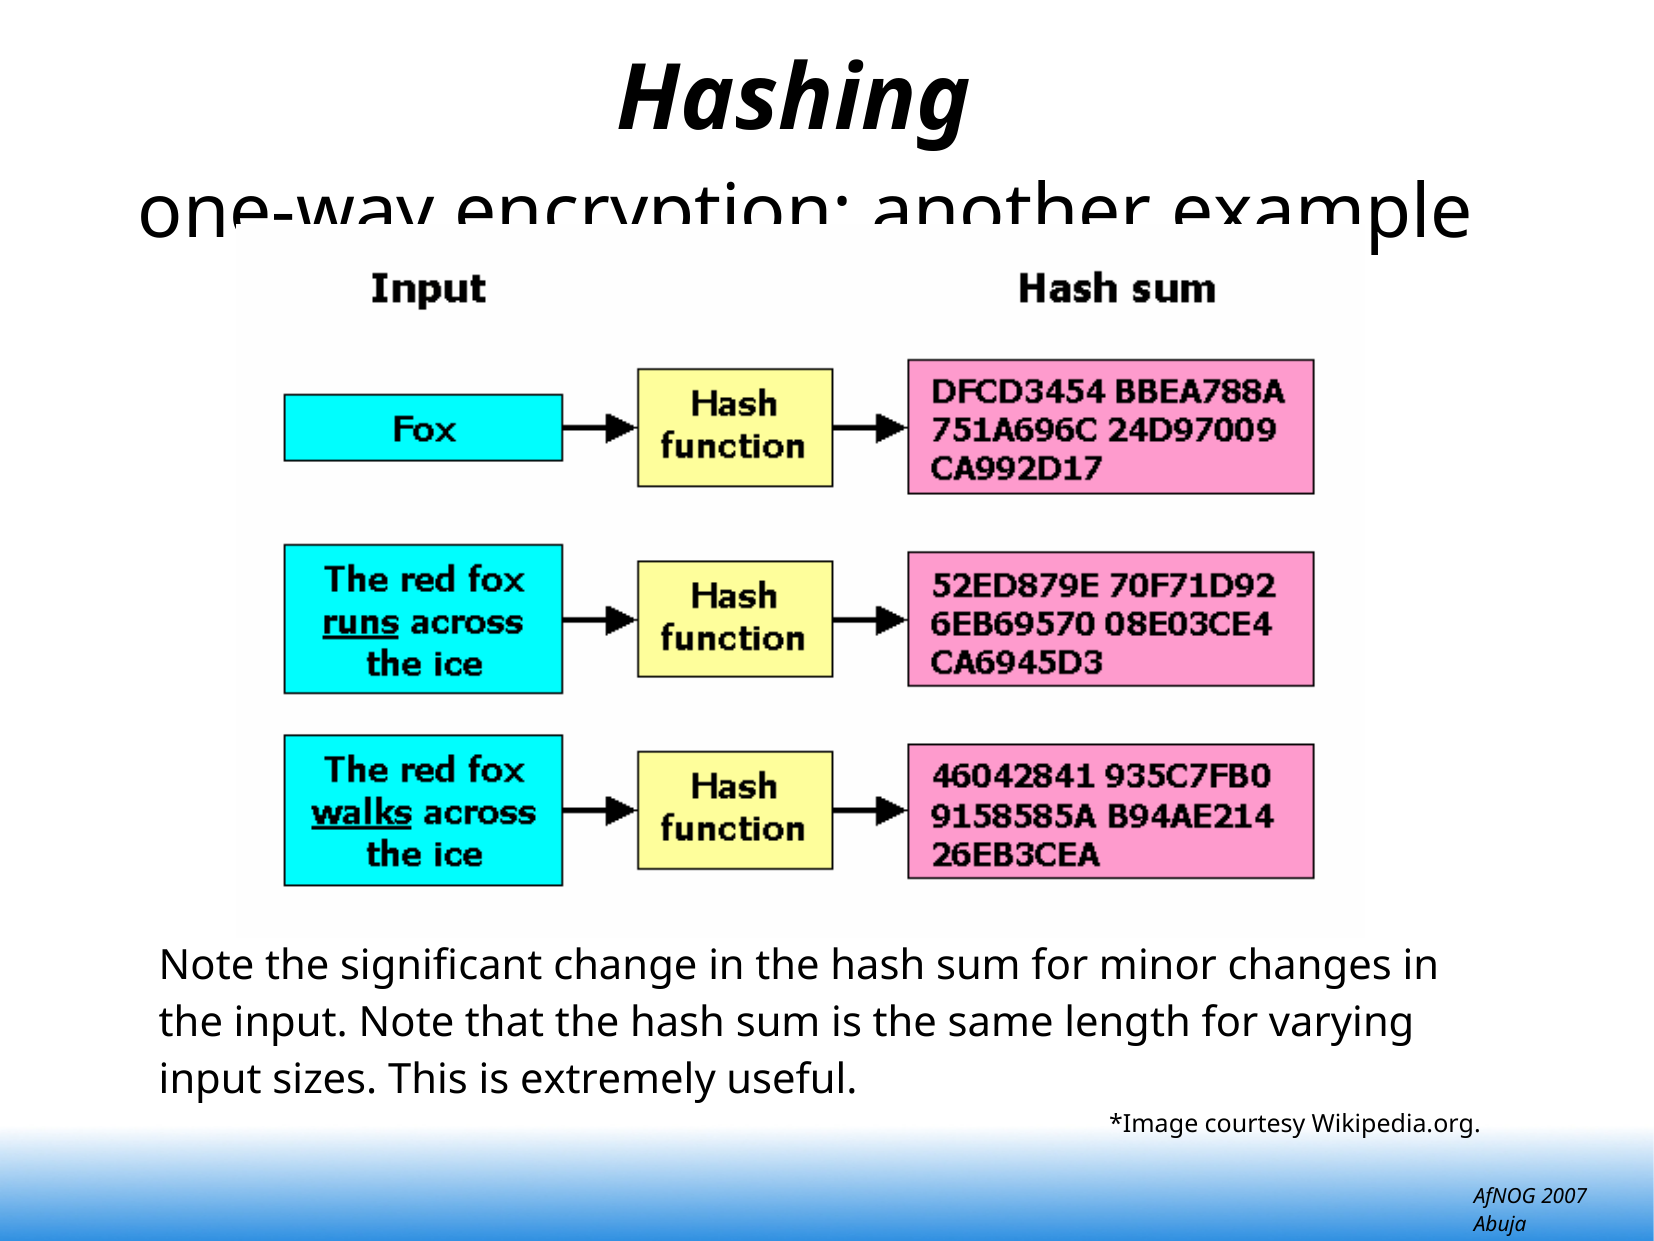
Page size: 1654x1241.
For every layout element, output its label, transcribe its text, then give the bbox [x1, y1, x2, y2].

picture [236, 224, 1365, 934]
text_box Note the significant change in the hash sum for minor changes in the input. Note that the hash sum is the same length for varying input sizes. This is extremely useful. *Image courtesy Wikipedia.org. [158, 934, 1482, 1136]
title Hashing one-way encryption: another example [82, 31, 1530, 263]
picture [0, 1124, 1654, 1241]
